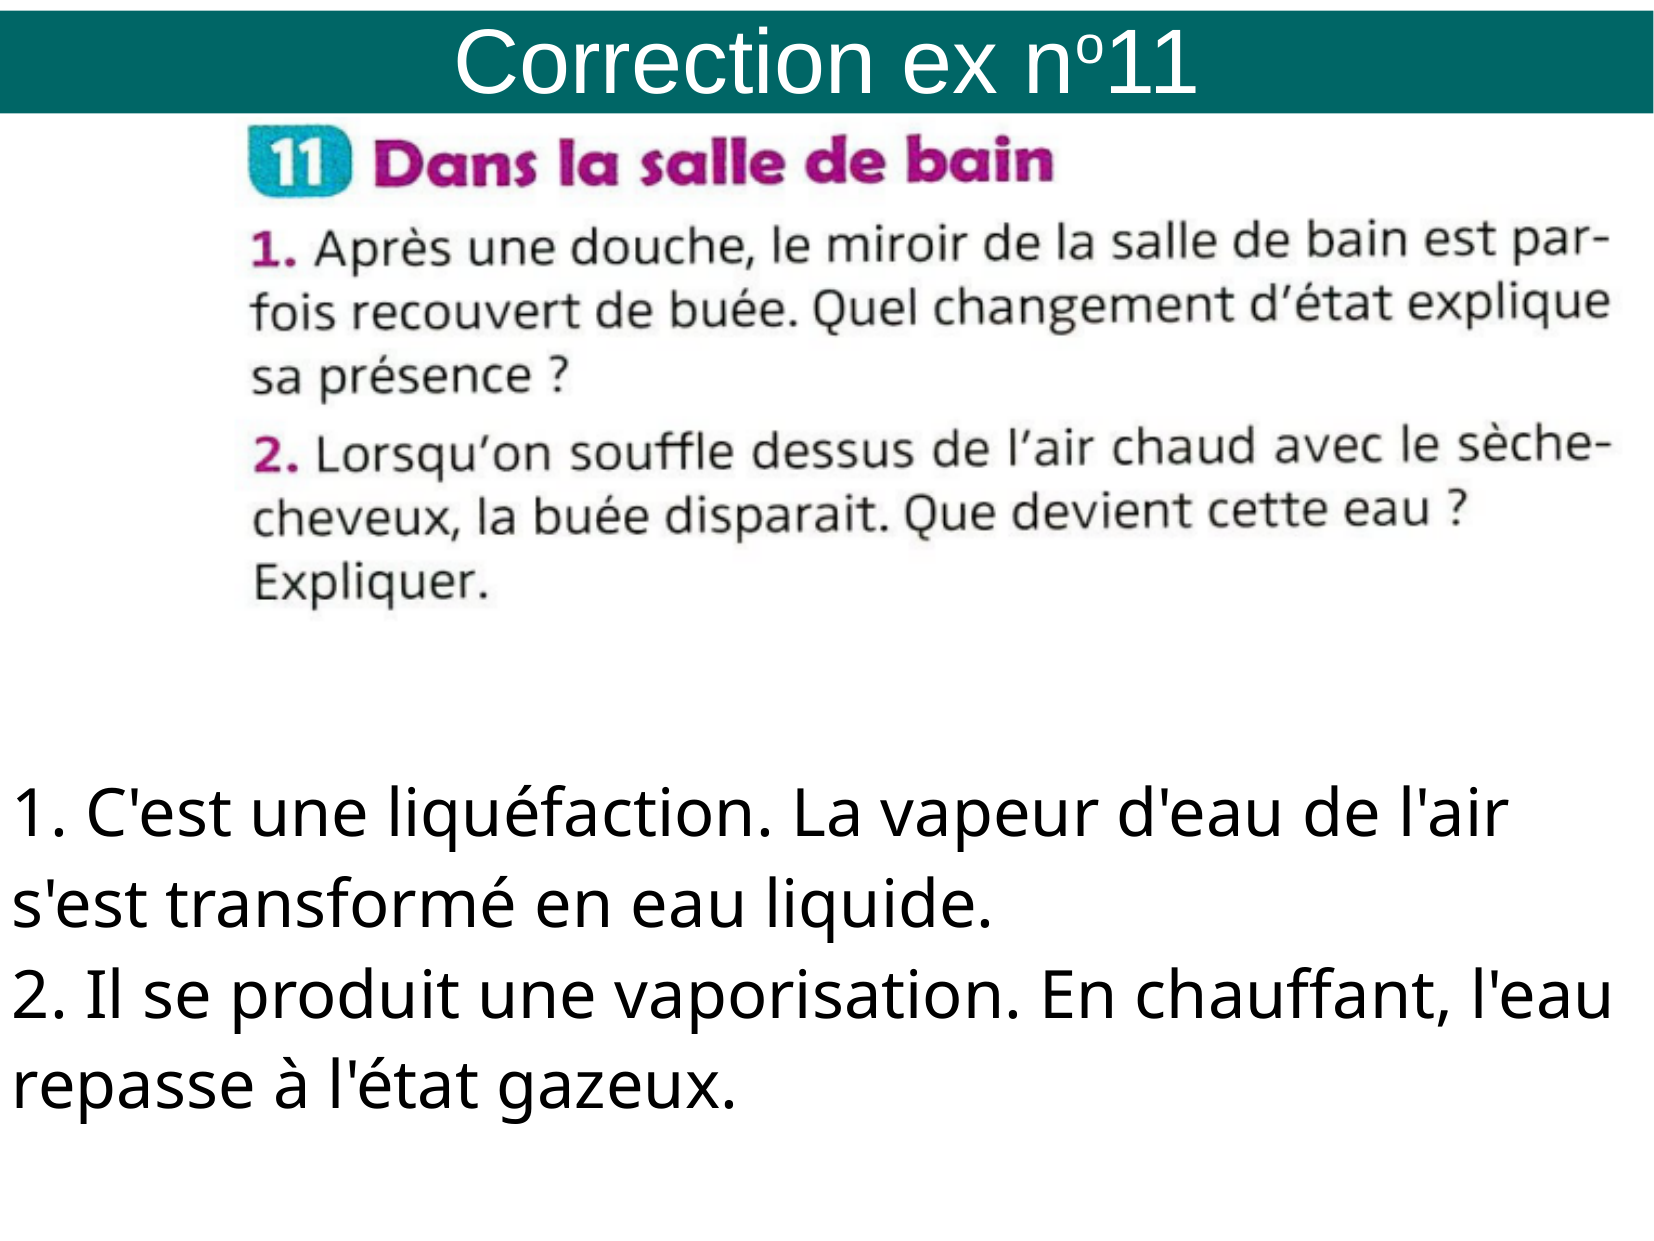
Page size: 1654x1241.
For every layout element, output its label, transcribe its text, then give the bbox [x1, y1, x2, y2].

picture [233, 117, 1642, 626]
subtitle 1. C'est une liquéfaction. La vapeur d'eau de l'air s'est transformé en eau liquide. 2. Il se produit une vaporisation. En chauffant, l'eau repasse à l'état gazeux. [11, 129, 1642, 1229]
title Correction ex no11 [0, 10, 1654, 114]
